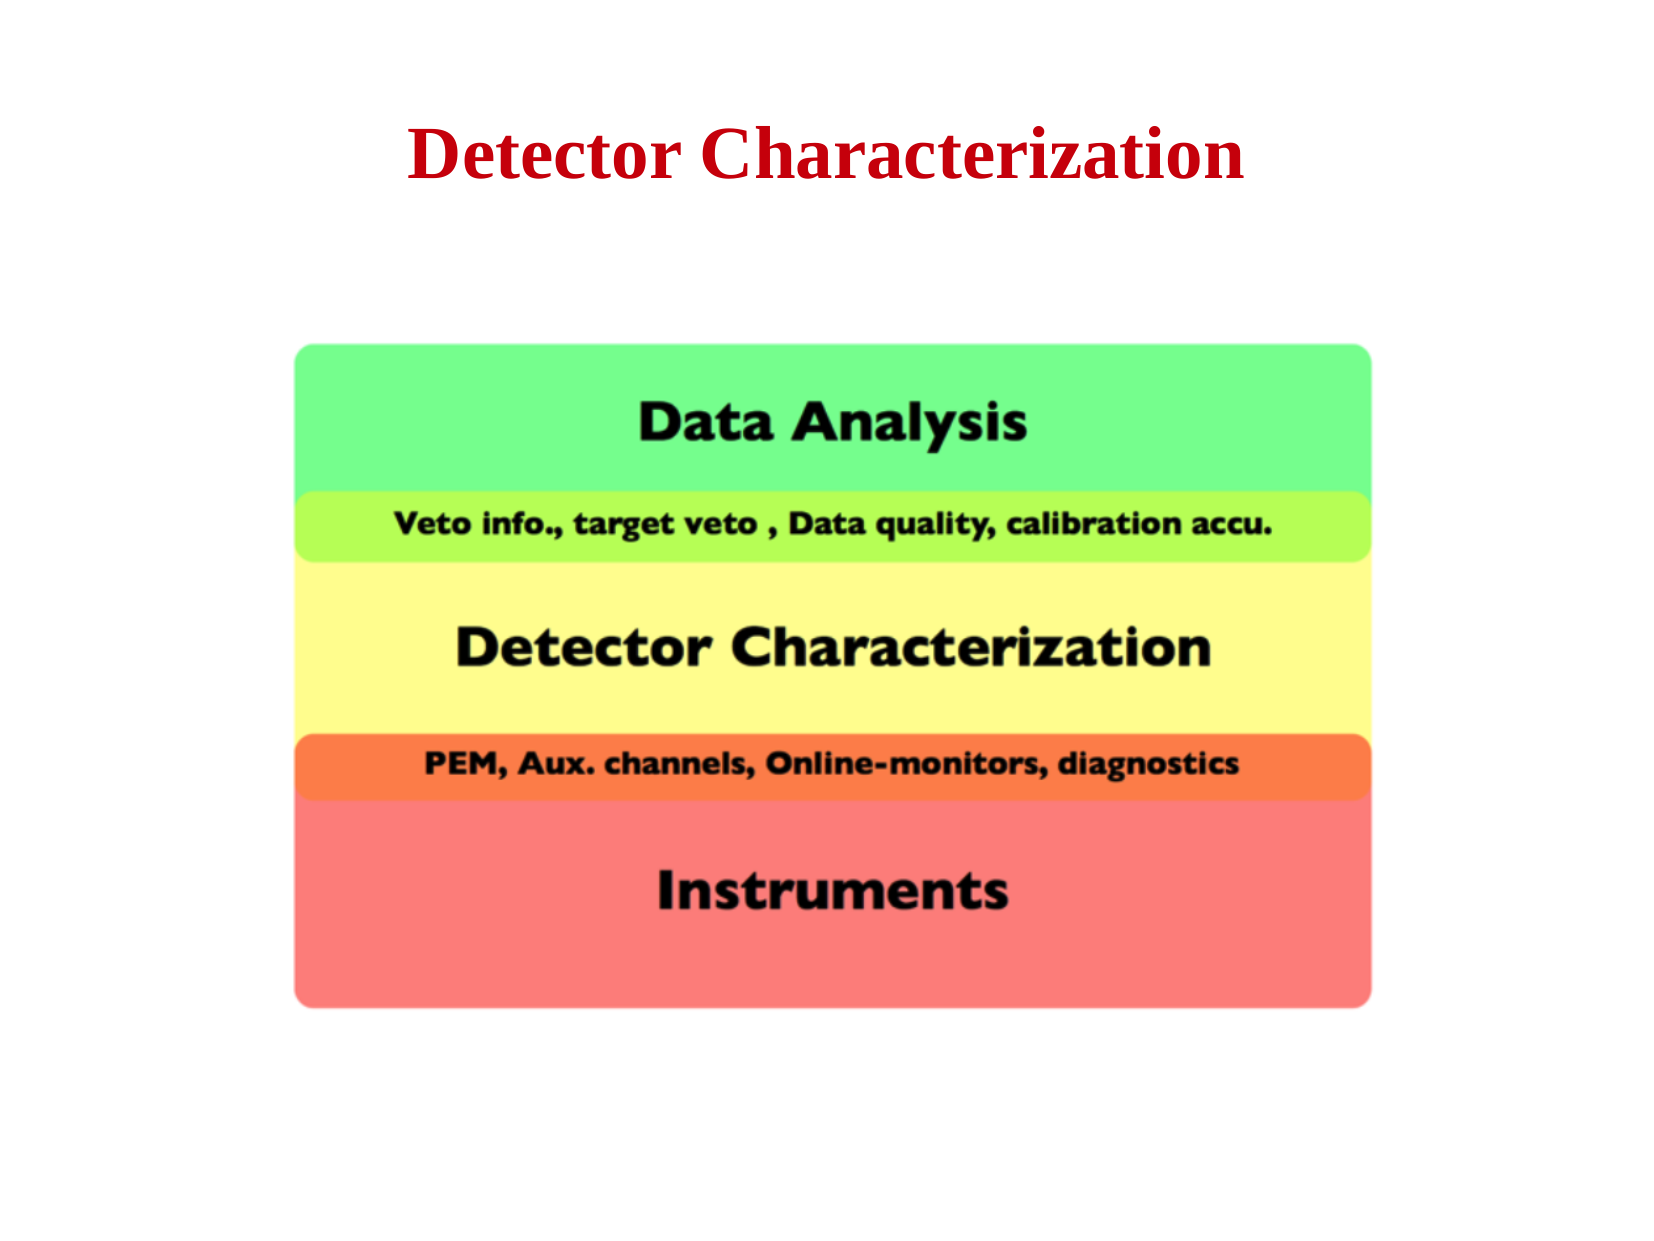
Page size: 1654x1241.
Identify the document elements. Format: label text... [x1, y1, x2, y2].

picture [271, 330, 1394, 1032]
title Detector Characterization [82, 49, 1571, 257]
